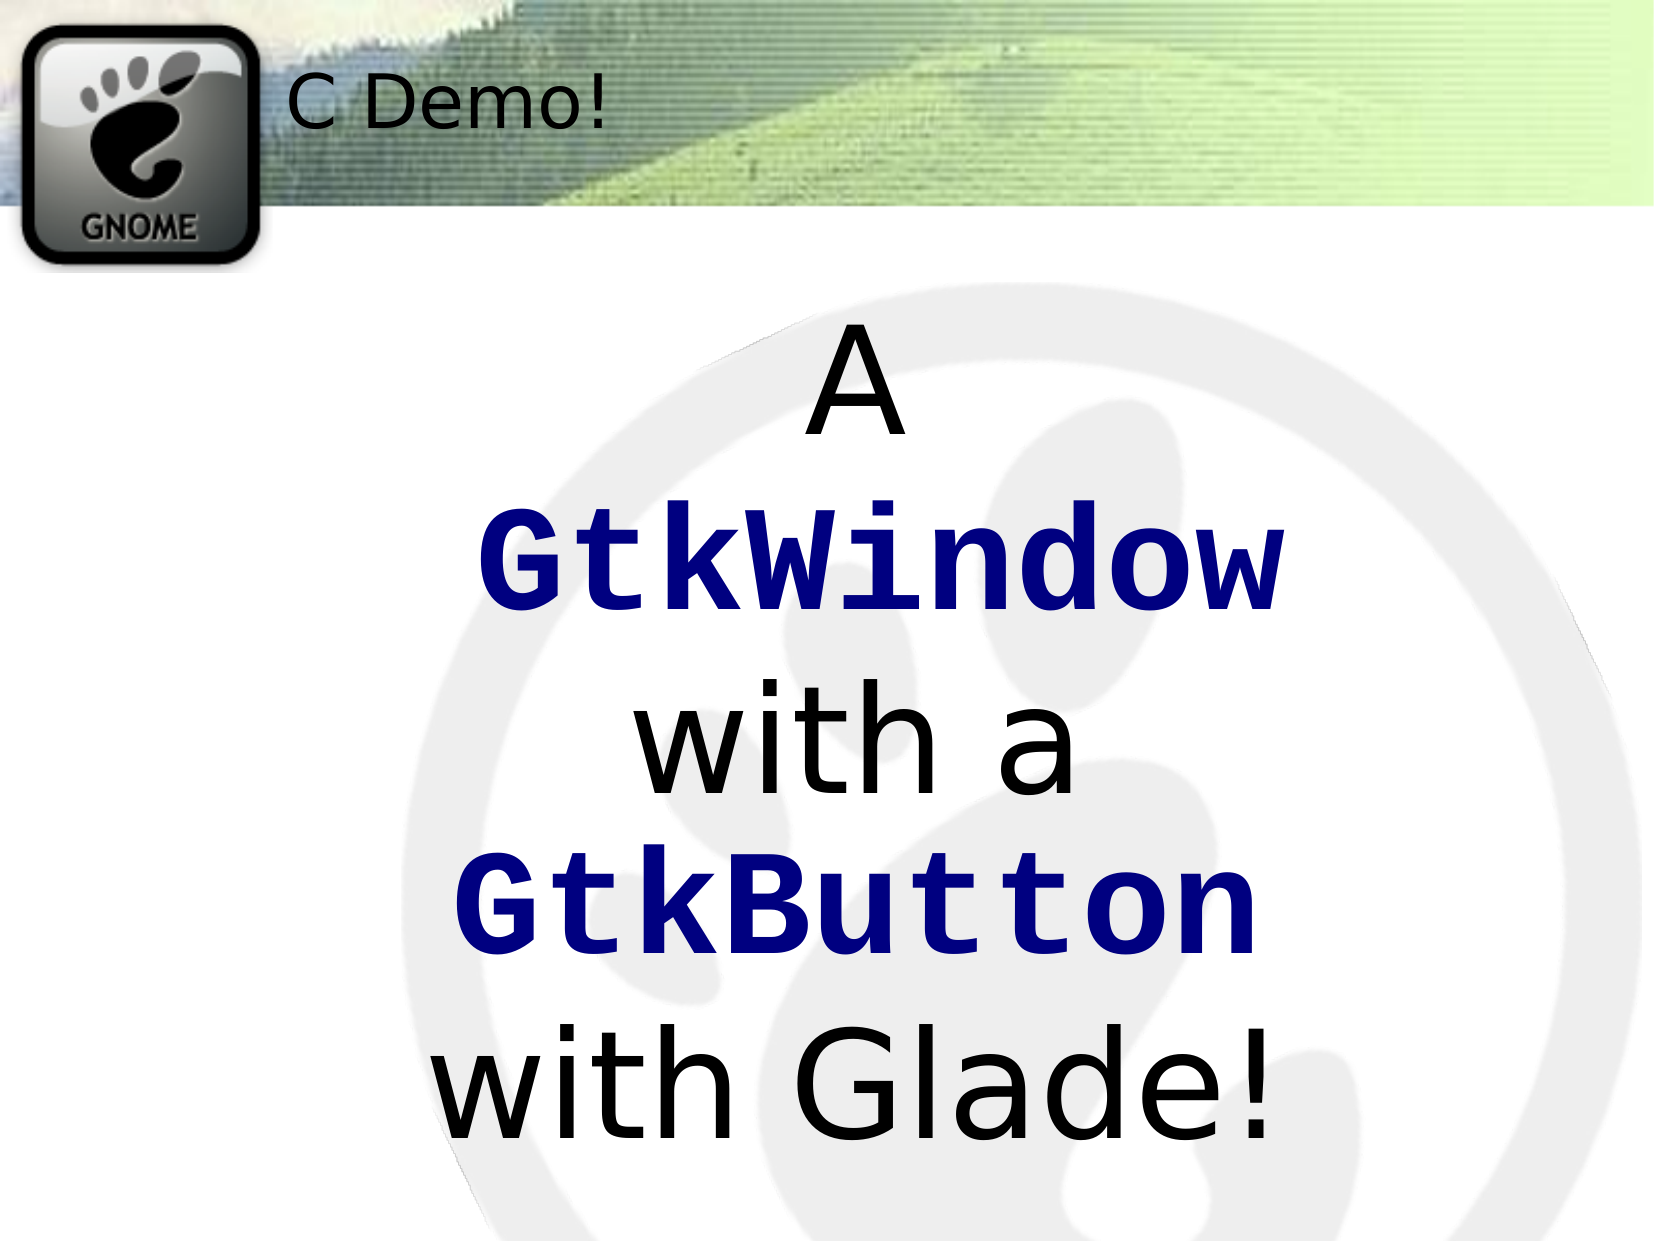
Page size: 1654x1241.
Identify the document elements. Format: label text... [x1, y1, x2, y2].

list A GtkWindow with a GtkButton with Glade! [118, 295, 1595, 1174]
picture [401, 282, 1642, 1241]
picture [0, 207, 1654, 273]
title C Demo! [0, 0, 1654, 207]
